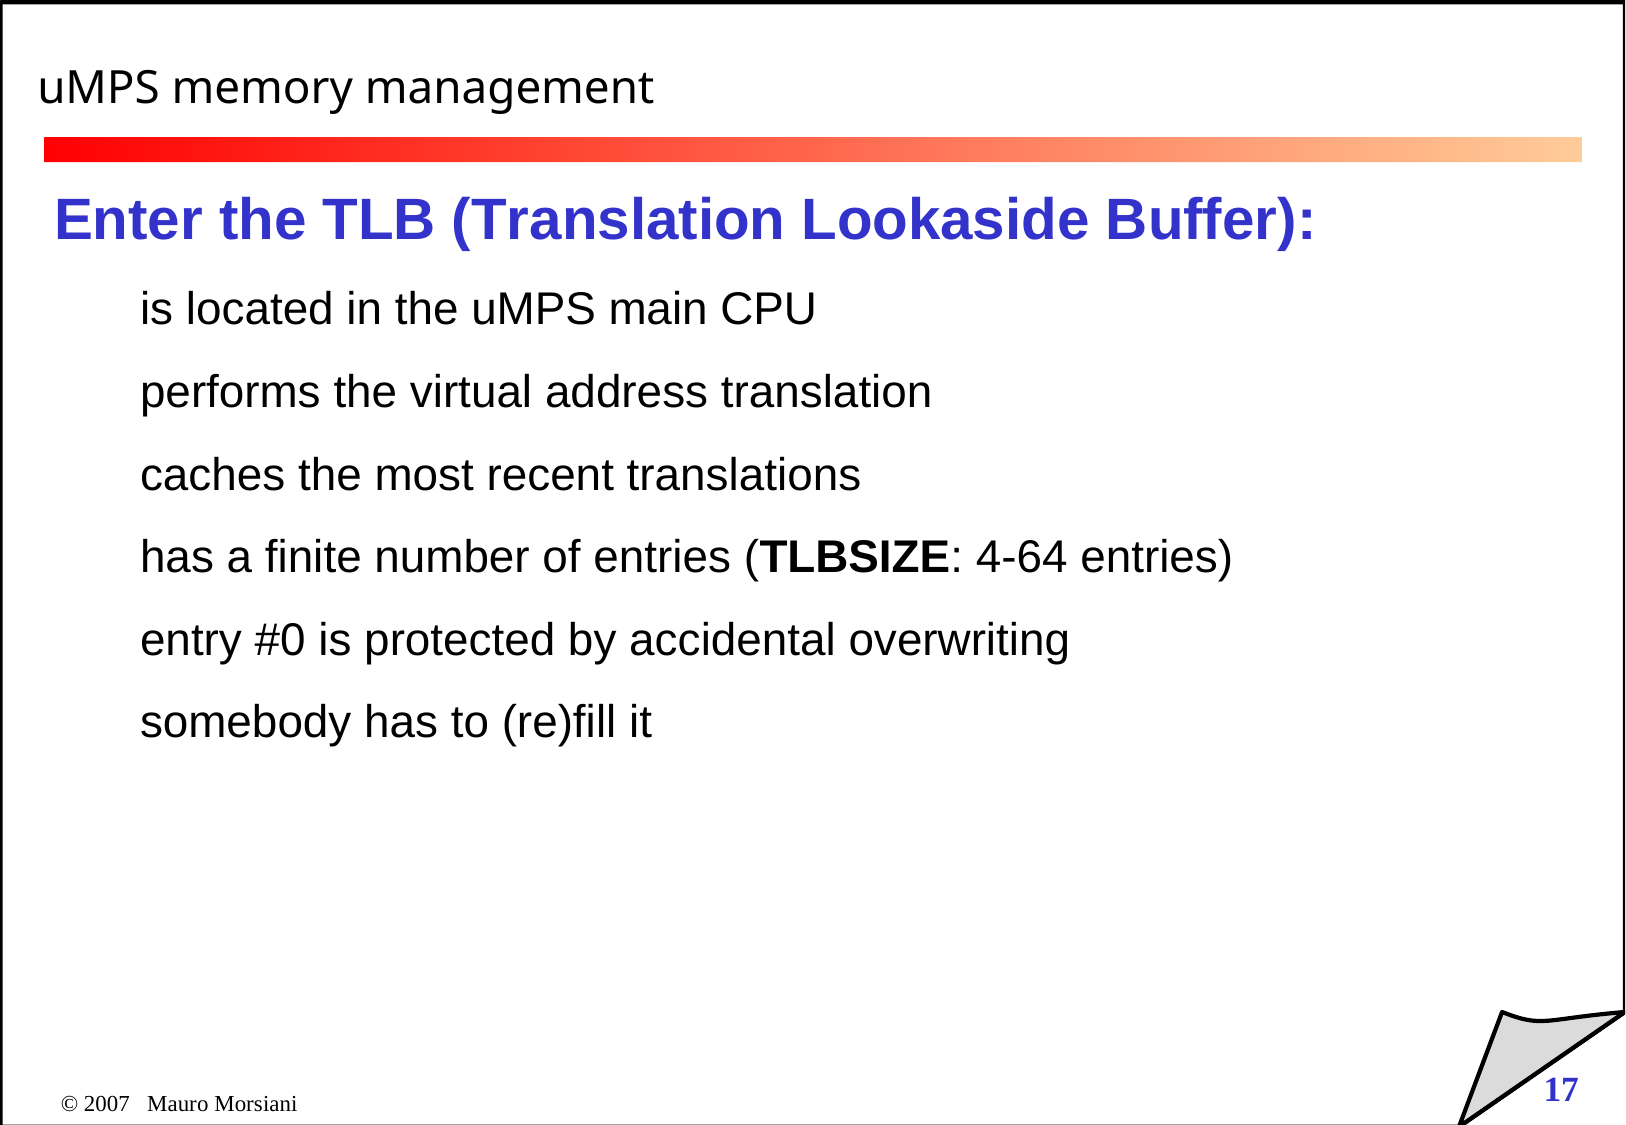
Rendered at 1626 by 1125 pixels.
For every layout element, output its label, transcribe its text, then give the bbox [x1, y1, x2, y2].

list Enter the TLB (Translation Lookaside Buffer): is located in the uMPS main CPU performs the virtual address translation caches the most recent translations has a finite number of entries (TLBSIZE: 4-64 entries) entry #0 is protected by accidental overwriting somebody has to (re)fill it [54, 187, 1571, 1124]
title uMPS memory management [37, 44, 1588, 131]
